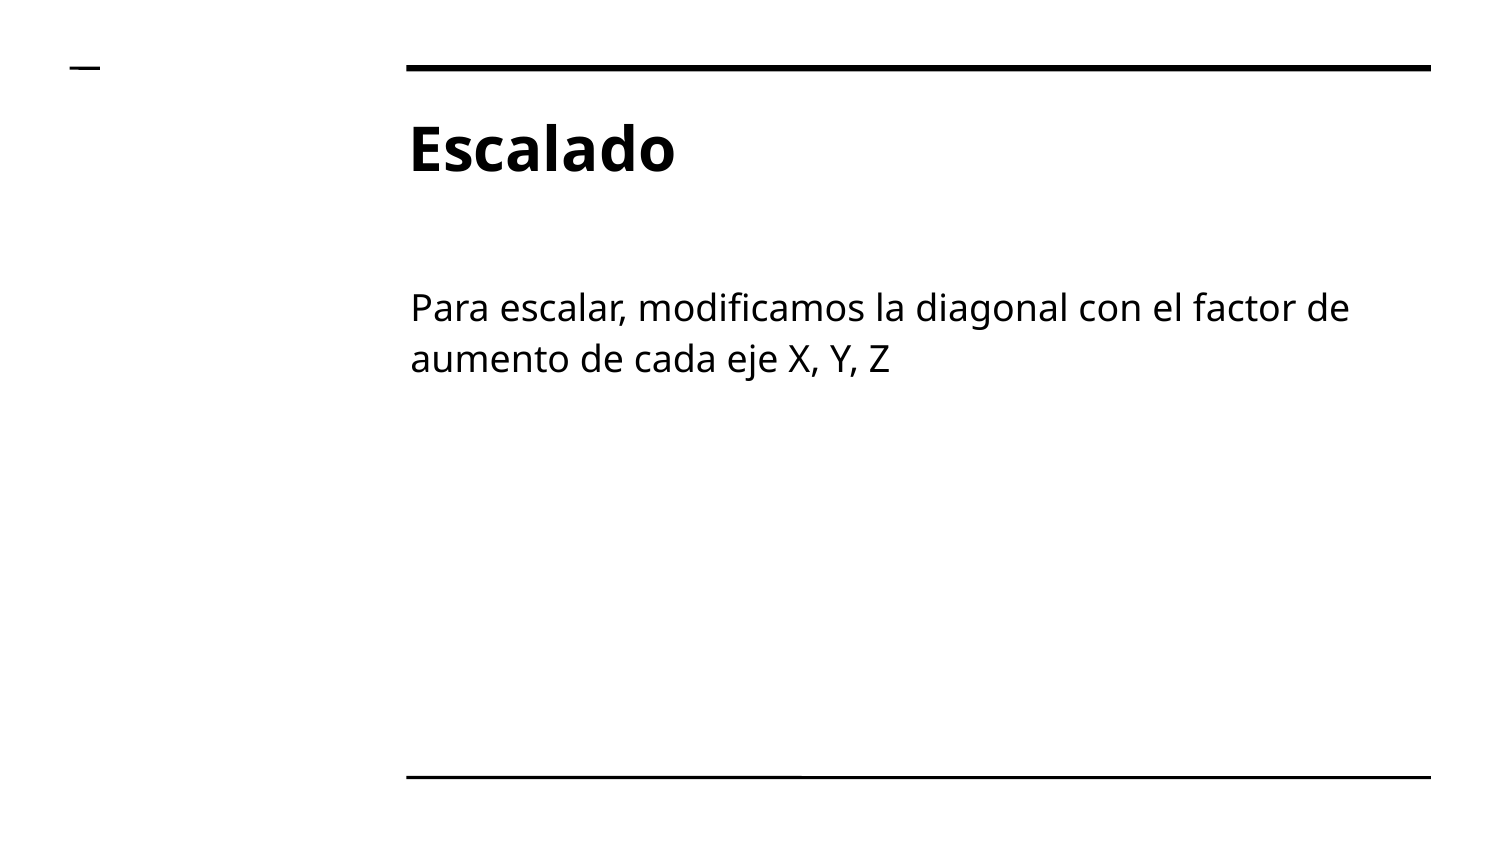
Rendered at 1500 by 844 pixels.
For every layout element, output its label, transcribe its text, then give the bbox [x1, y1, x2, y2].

title Escalado [393, 94, 1431, 199]
list Para escalar, modificamos la diagonal con el factor de aumento de cada eje X, Y, Z [395, 261, 1433, 755]
